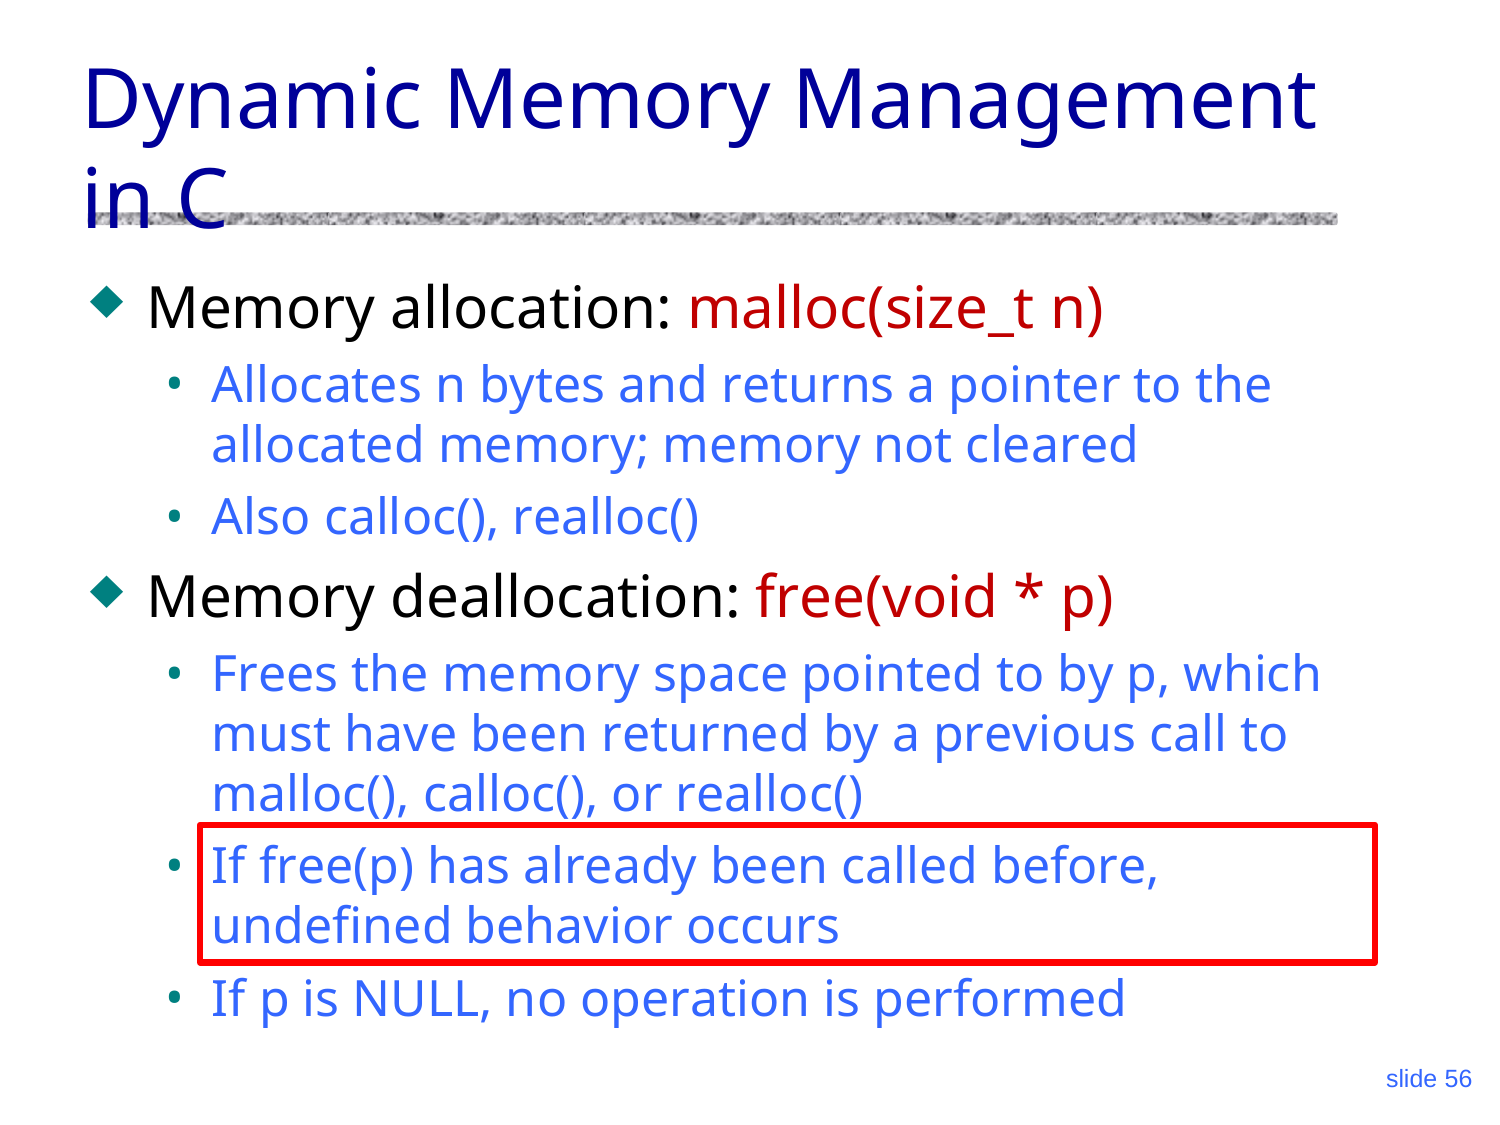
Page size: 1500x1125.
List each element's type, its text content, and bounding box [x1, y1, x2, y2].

list Memory allocation: malloc(size_t n) Allocates n bytes and returns a pointer to the allocated memory; memory not cleared Also calloc(), realloc() Memory deallocation: free(void * p) Frees the memory space pointed to by p, which must have been returned by a previous call to malloc(), calloc(), or realloc() If free(p) has already been called before, undefined behavior occurs If p is NULL, no operation is performed [74, 262, 1417, 1063]
picture [95, 212, 110, 226]
picture [192, 212, 1338, 226]
picture [117, 212, 140, 226]
text_box slide <number> [1174, 1025, 1488, 1101]
title Dynamic Memory Management in C [66, 37, 1417, 188]
picture [148, 212, 194, 226]
